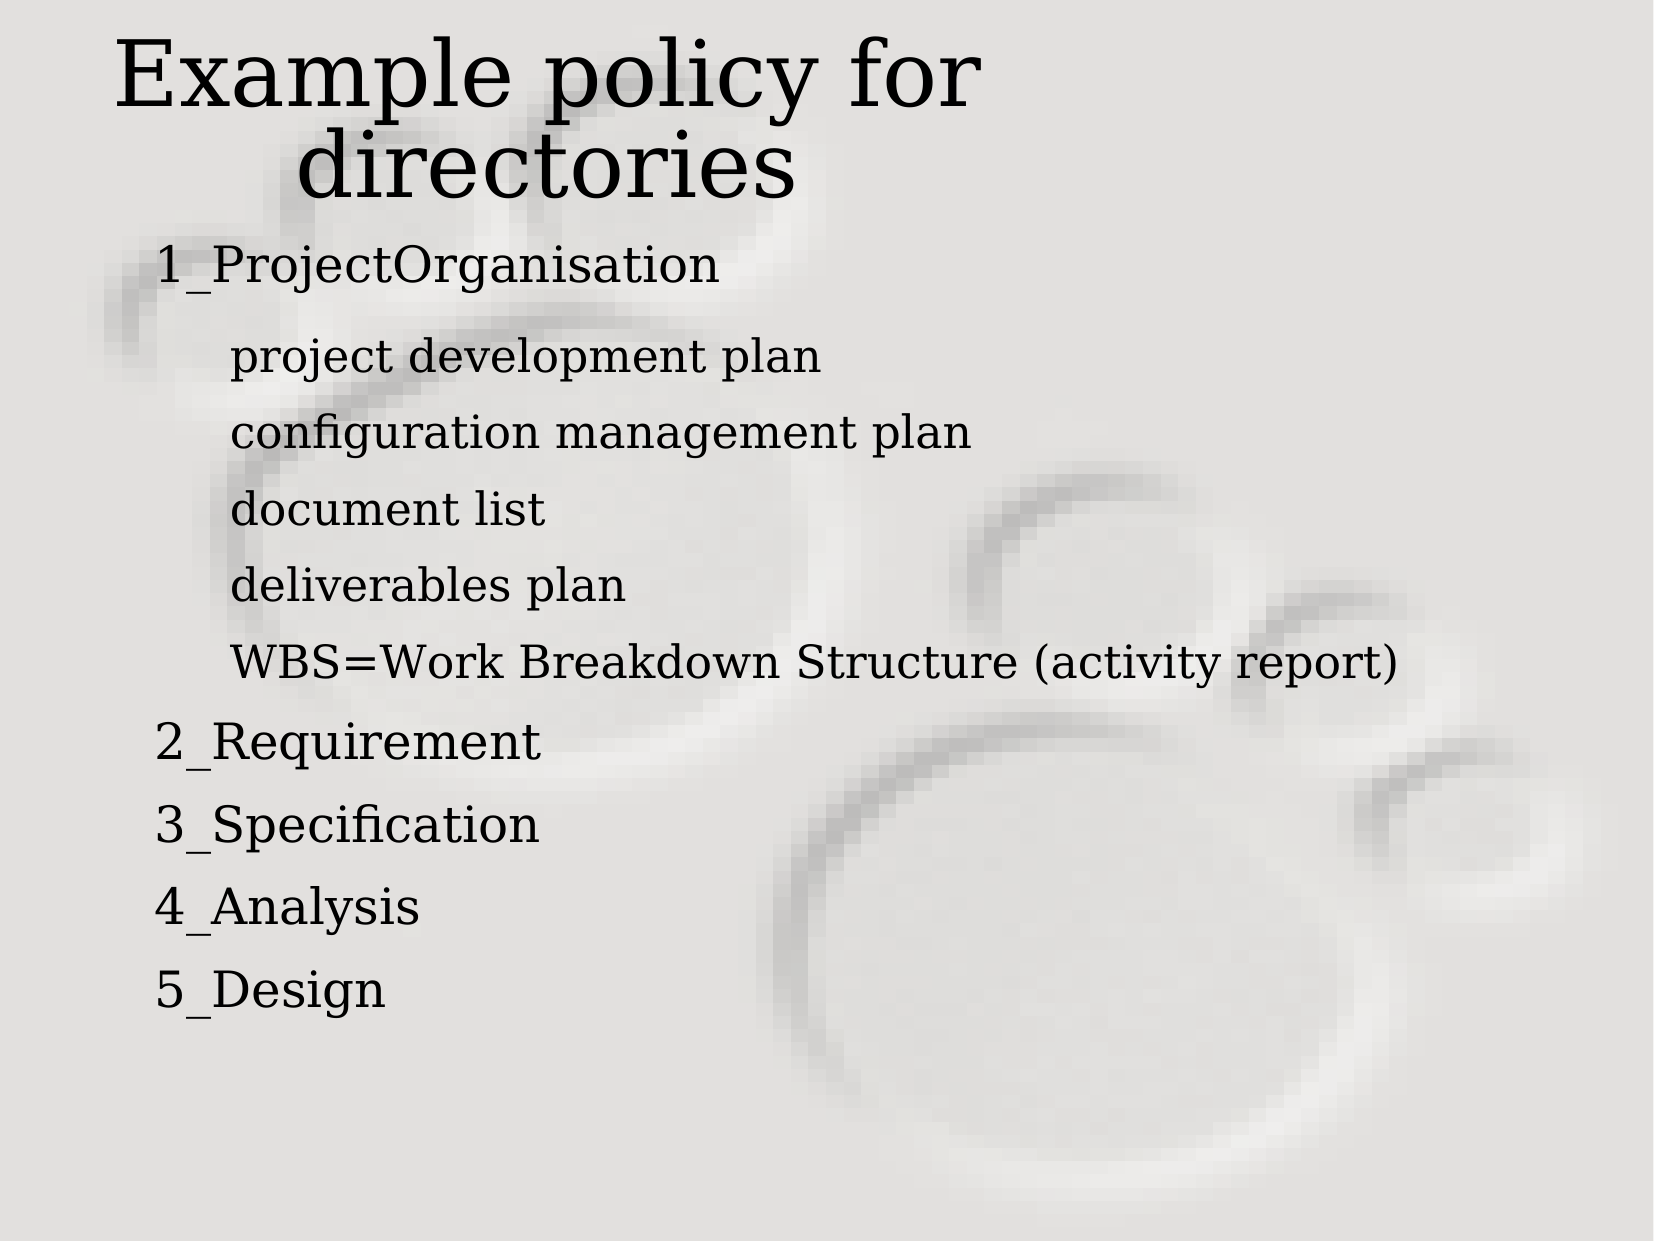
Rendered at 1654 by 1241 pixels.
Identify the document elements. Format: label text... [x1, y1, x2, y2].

title Example policy for directories [97, 11, 1510, 227]
picture [0, 0, 1654, 1241]
list 1_ProjectOrganisation project development plan configuration management plan document list deliverables plan WBS=Work Breakdown Structure (activity report) 2_Requirement 3_Specification 4_Analysis 5_Design [65, 227, 1595, 1222]
